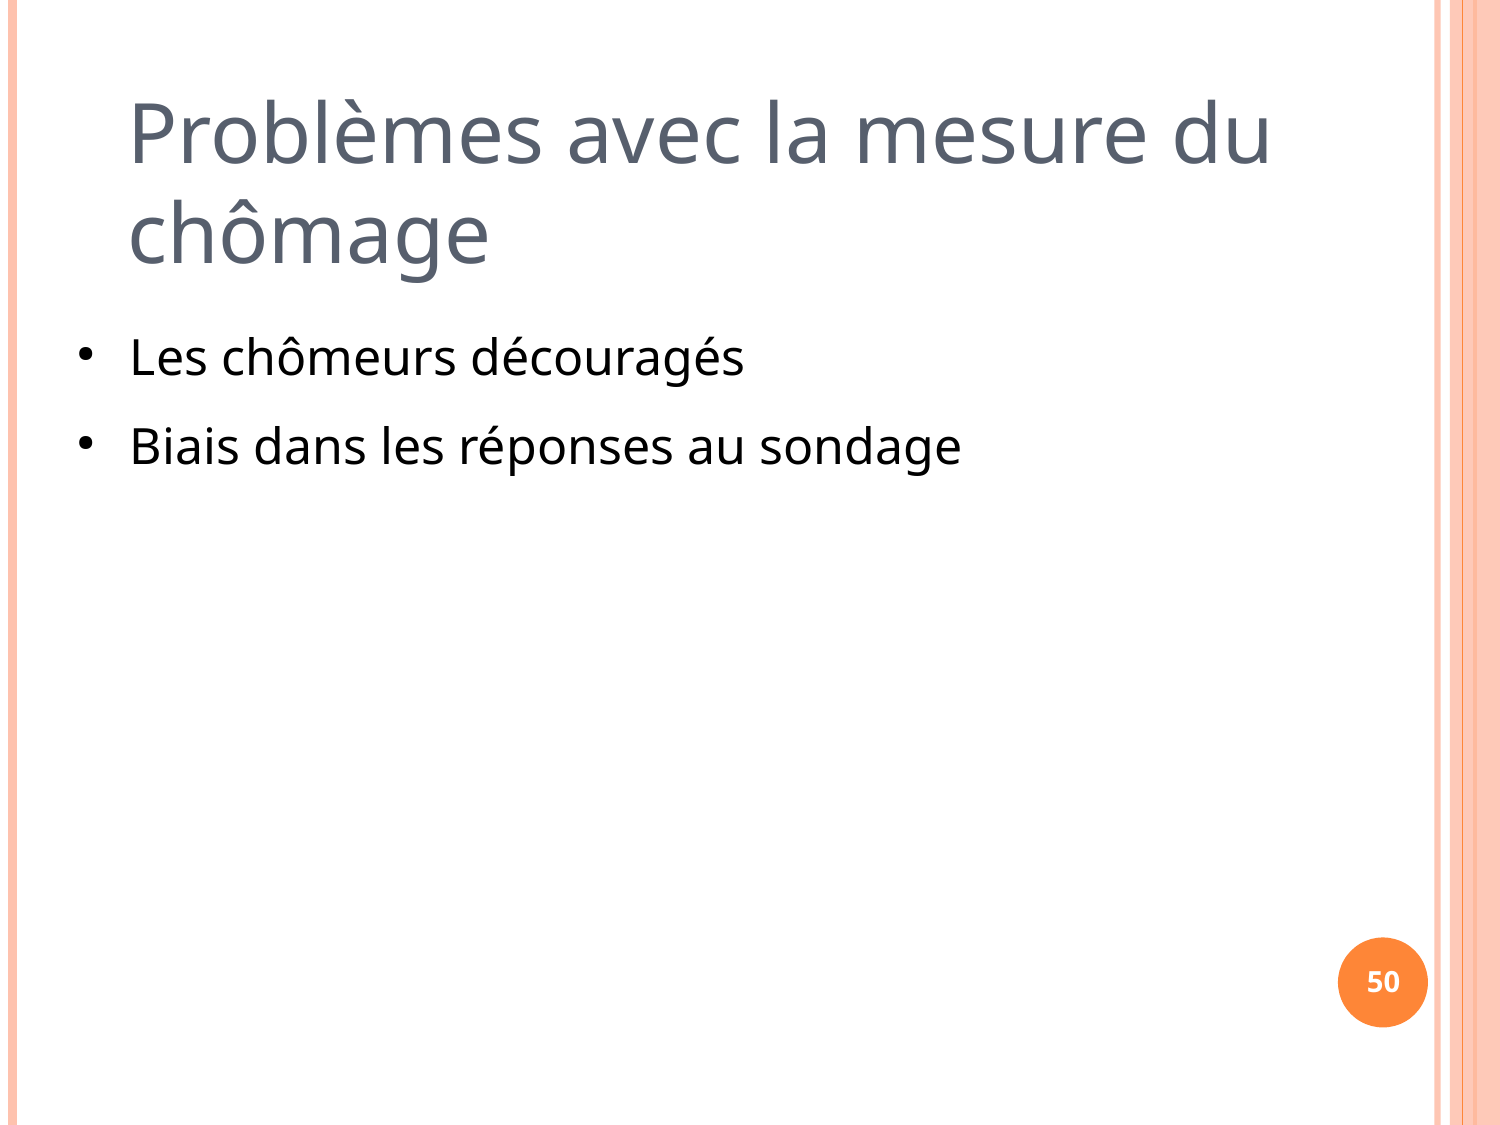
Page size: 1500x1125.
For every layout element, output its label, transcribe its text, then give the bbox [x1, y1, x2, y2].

list Les chômeurs découragés Biais dans les réponses au sondage [59, 324, 1350, 975]
slide_number <numéro> [1333, 940, 1434, 1027]
title Problèmes avec la mesure du chômage [112, 37, 1350, 288]
